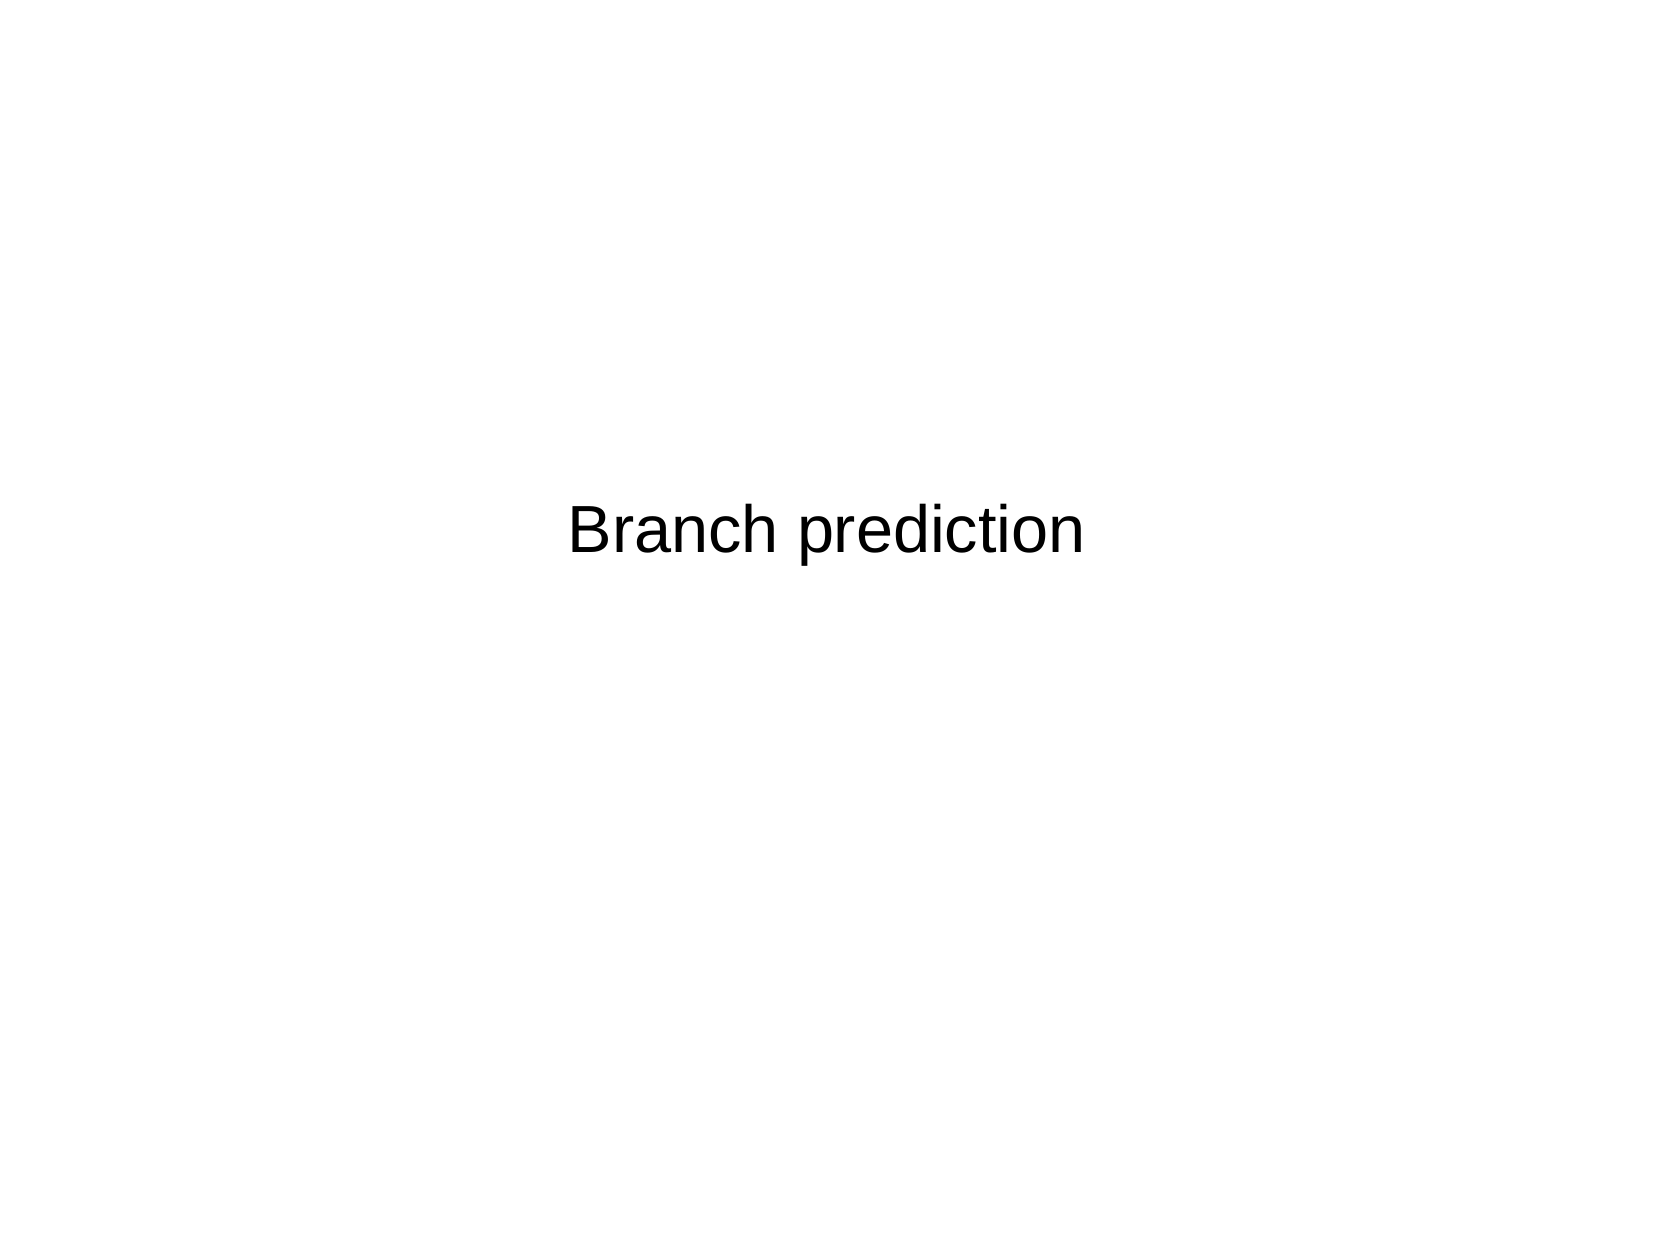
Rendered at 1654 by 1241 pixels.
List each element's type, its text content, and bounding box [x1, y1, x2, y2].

subtitle Branch prediction [82, 49, 1571, 1010]
